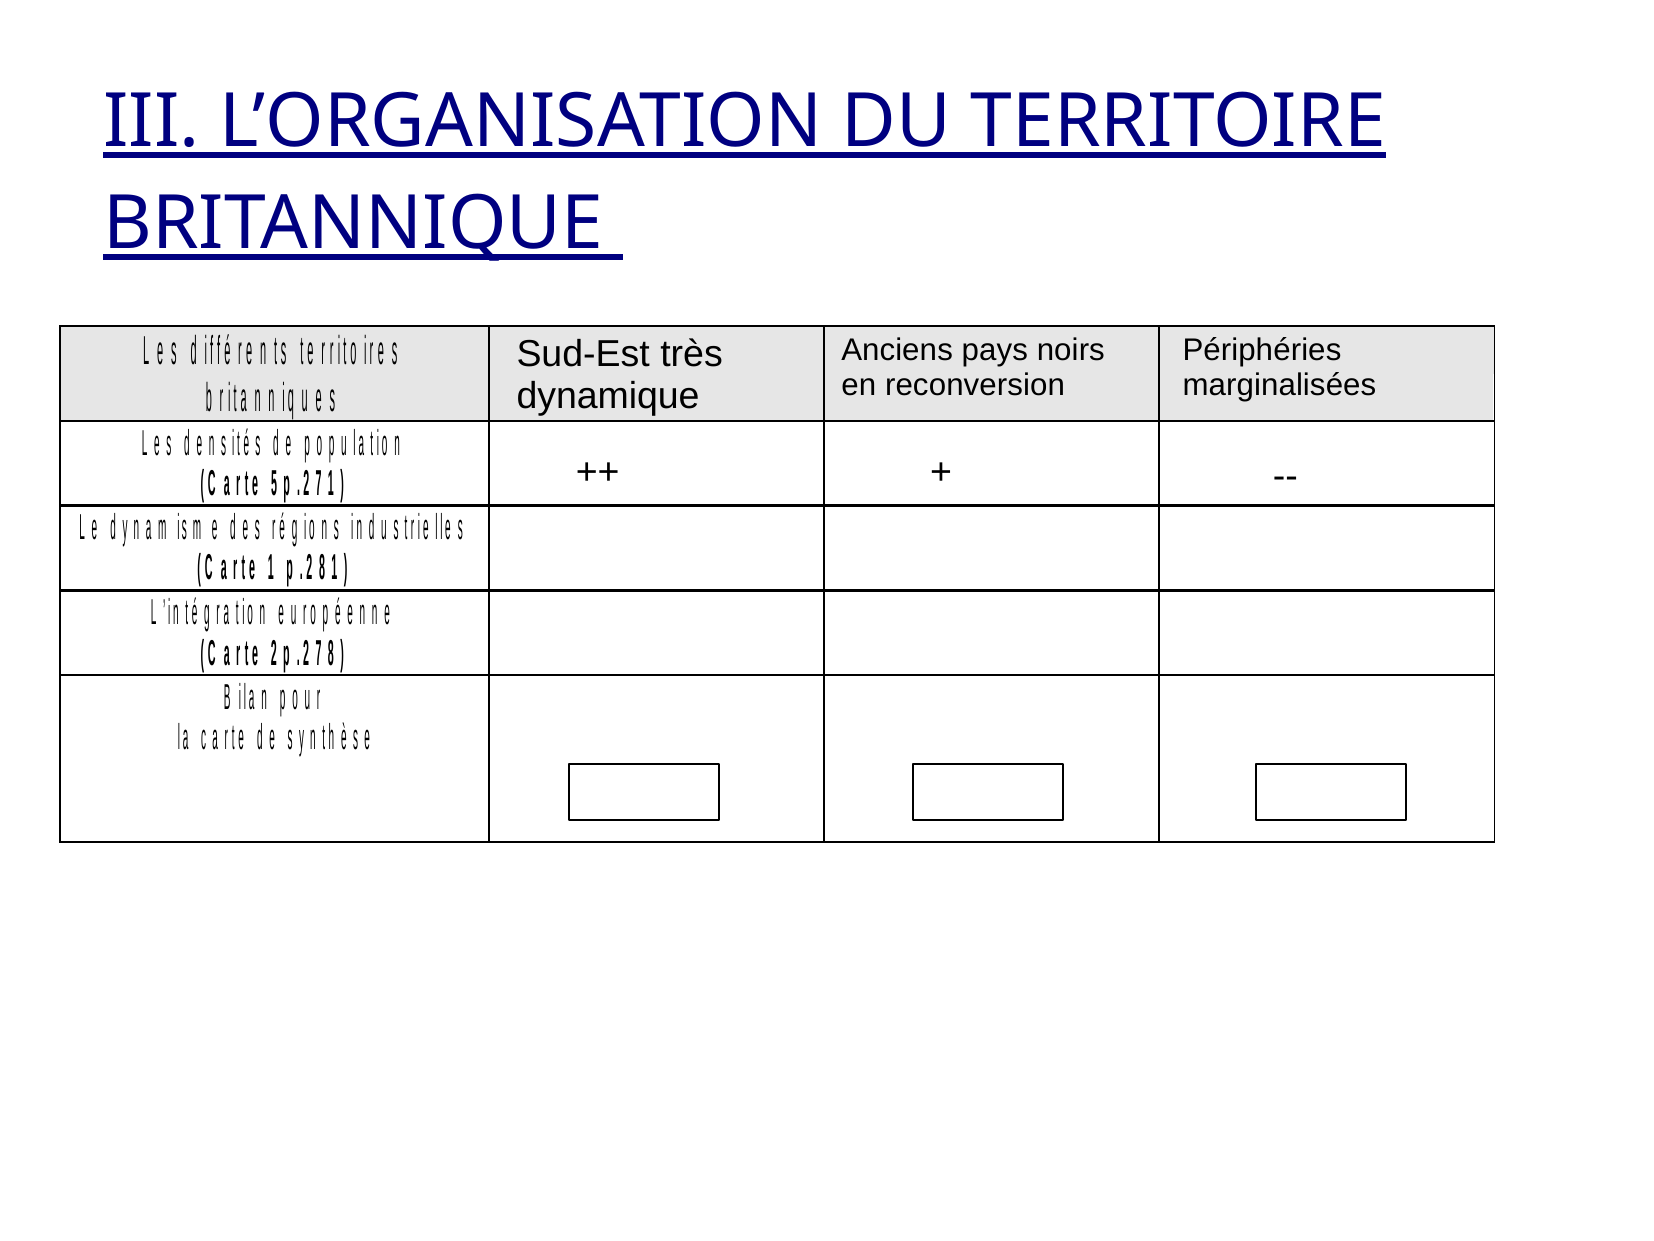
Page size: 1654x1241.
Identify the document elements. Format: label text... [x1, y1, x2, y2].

text_box ++ [561, 442, 709, 500]
picture [59, 324, 1506, 896]
text_box -- [1258, 447, 1406, 505]
text_box + [915, 442, 1063, 500]
text_box Périphéries marginalisées [1167, 324, 1477, 410]
text_box III. L’ORGANISATION DU TERRITOIRE BRITANNIQUE [88, 58, 1595, 283]
text_box Anciens pays noirs en reconversion [826, 324, 1136, 410]
text_box Sud-Est très dynamique [501, 324, 811, 424]
